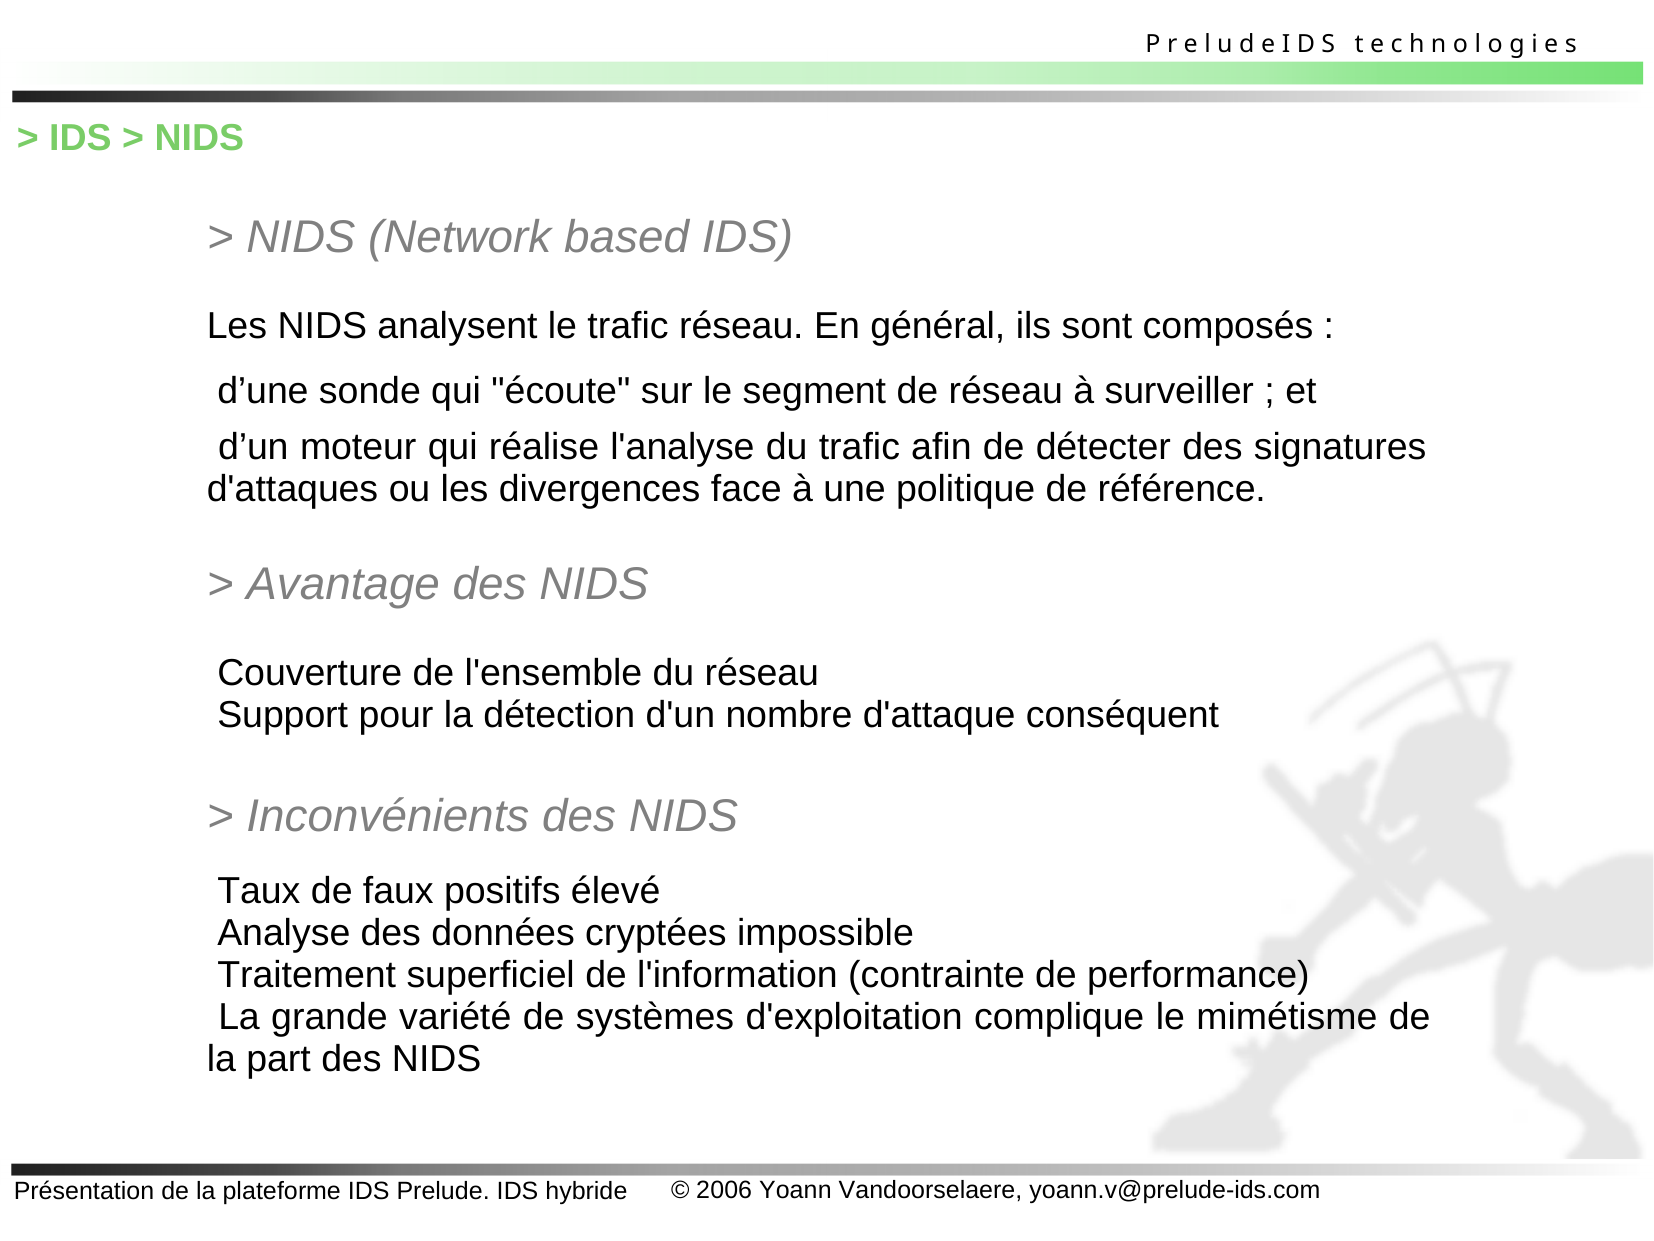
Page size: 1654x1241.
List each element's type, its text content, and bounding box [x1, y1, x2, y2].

picture [497, 611, 1654, 1201]
text_box © 2006 Yoann Vandoorselaere, yoann.v@prelude-ids.com [670, 1175, 1323, 1207]
text_box P r e l u d e I D S t e c h n o l o g i e s [1145, 25, 1640, 55]
picture [0, 48, 1654, 122]
picture [0, 1159, 496, 1185]
text_box > NIDS (Network based IDS) Les NIDS analysent le trafic réseau. En général, ils sont composés : d’une sonde qui "écoute" sur le segment de réseau à surveiller ; et d’un moteur qui réalise l'analyse du trafic afin de détecter des signatures d'attaques ou les divergences face à une politique de référence. [206, 211, 1448, 544]
text_box Présentation de la plateforme IDS Prelude. IDS hybride [13, 1176, 659, 1208]
text_box > IDS > NIDS [16, 116, 414, 165]
text_box > Avantage des NIDS Couverture de l'ensemble du réseau Support pour la détection d'un nombre d'attaque conséquent [206, 558, 1448, 758]
text_box > Inconvénients des NIDS Taux de faux positifs élevé Analyse des données cryptées impossible Traitement superficiel de l'information (contrainte de performance) La grande variété de systèmes d'exploitation complique le mimétisme de la part des NIDS [206, 790, 1450, 1113]
